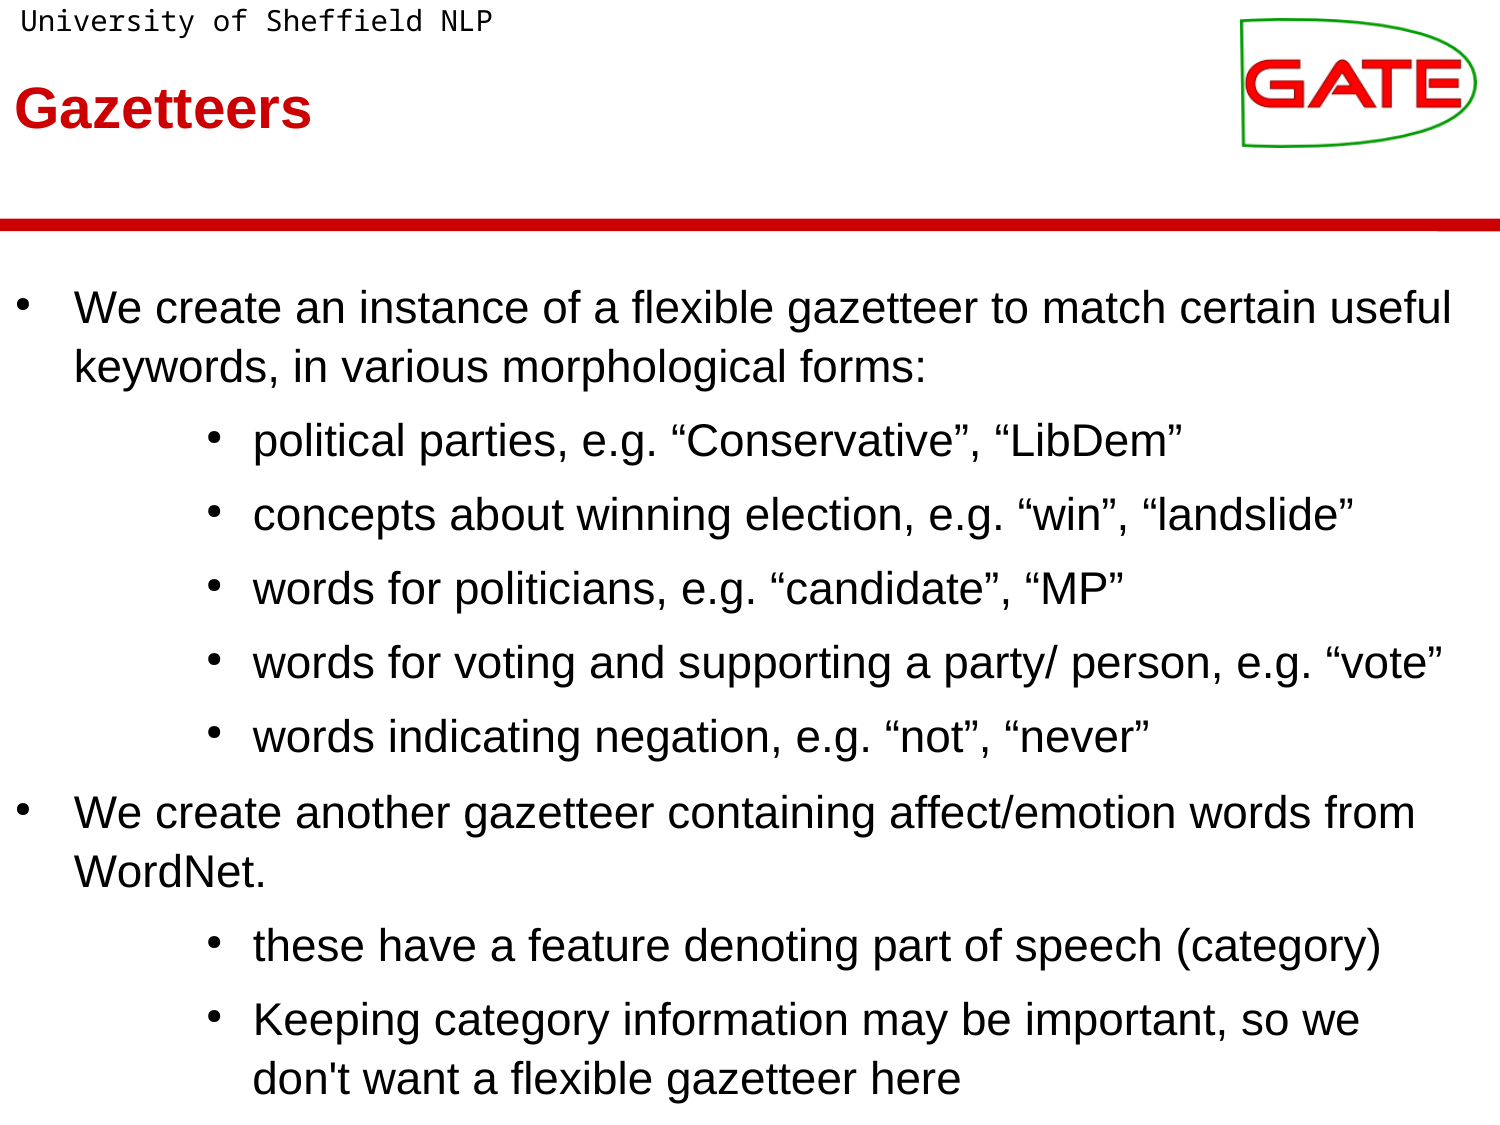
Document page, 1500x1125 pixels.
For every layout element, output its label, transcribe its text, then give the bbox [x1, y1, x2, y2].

picture [1240, 18, 1477, 148]
list We create an instance of a flexible gazetteer to match certain useful keywords, in various morphological forms: political parties, e.g. “Conservative”, “LibDem” concepts about winning election, e.g. “win”, “landslide” words for politicians, e.g. “candidate”, “MP” words for voting and supporting a party/ person, e.g. “vote” words indicating negation, e.g. “not”, “never” We create another gazetteer containing affect/emotion words from WordNet. these have a feature denoting part of speech (category) Keeping category information may be important, so we don't want a flexible gazetteer here [0, 265, 1477, 1125]
title Gazetteers [0, 4, 1239, 213]
